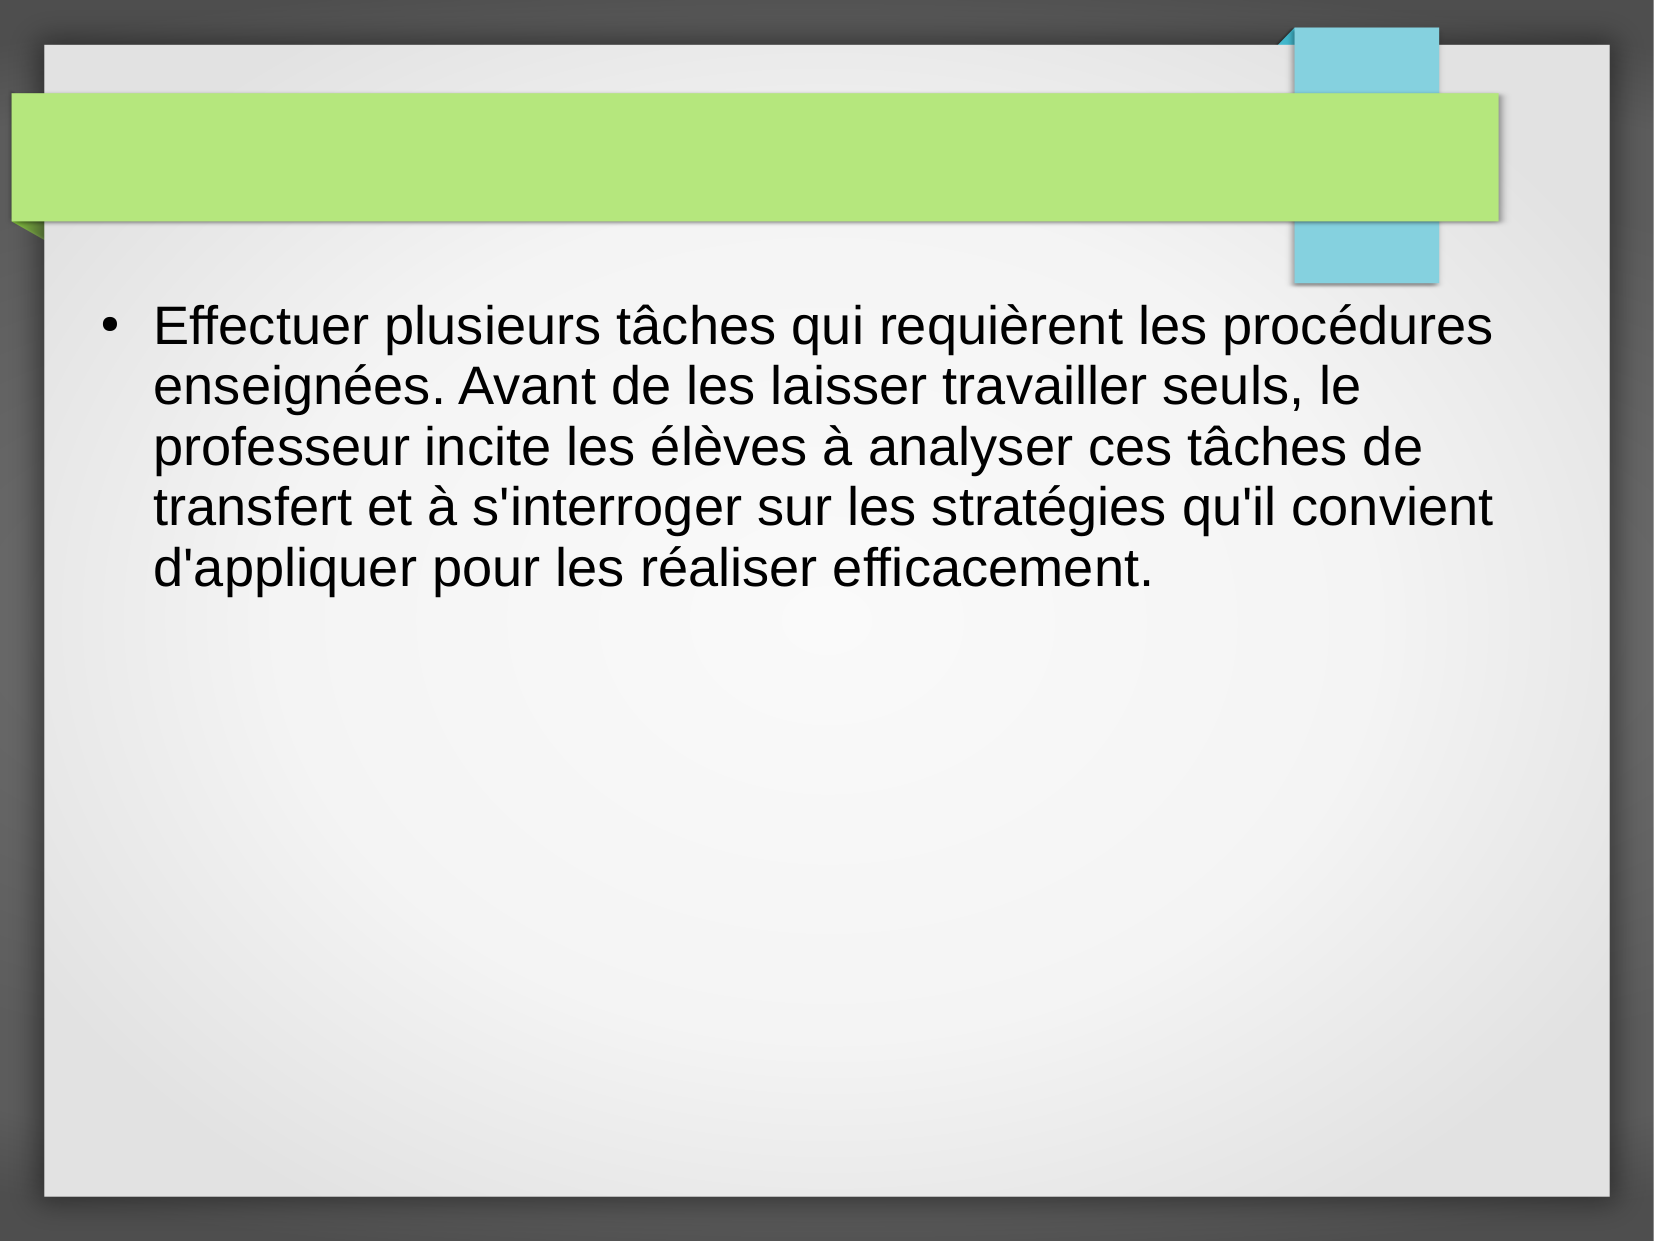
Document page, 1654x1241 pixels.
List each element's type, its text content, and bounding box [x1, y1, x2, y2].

list Effectuer plusieurs tâches qui requièrent les procédures enseignées. Avant de les laisser travailler seuls, le professeur incite les élèves à analyser ces tâches de transfert et à s'interroger sur les stratégies qu'il convient d'appliquer pour les réaliser efficacement. [82, 295, 1571, 1015]
picture [0, 0, 1654, 1241]
